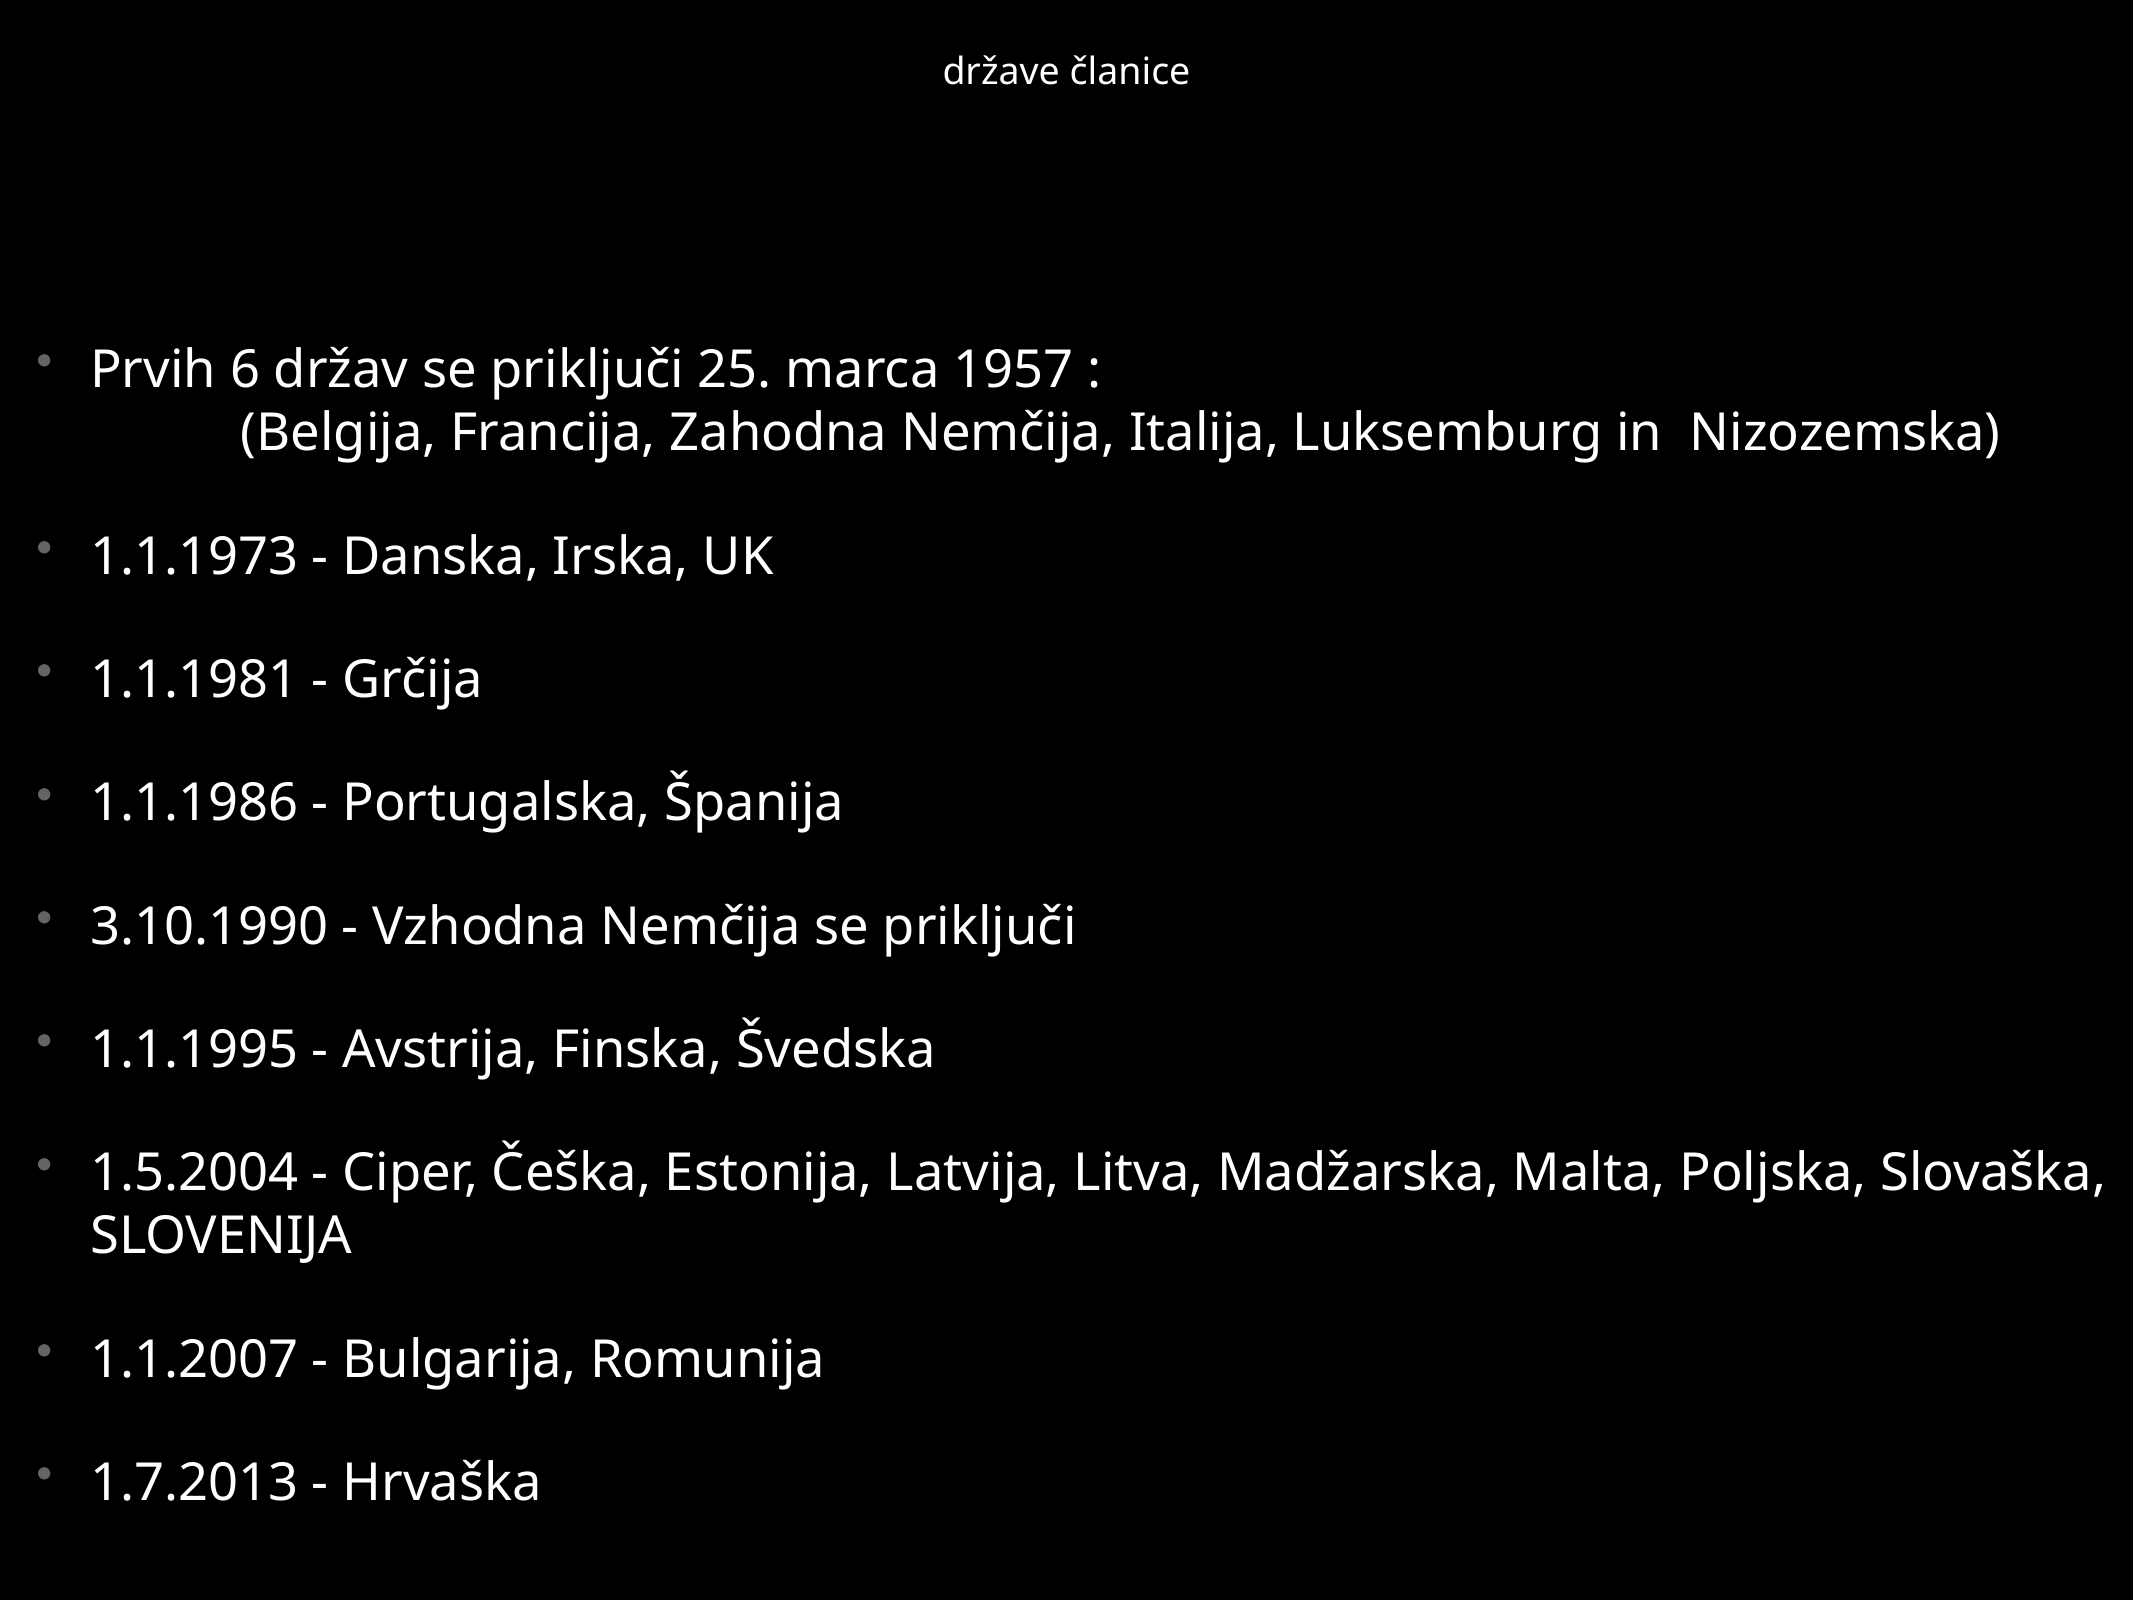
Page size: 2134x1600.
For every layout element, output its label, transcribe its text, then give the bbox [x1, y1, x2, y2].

list Prvih 6 držav se priključi 25. marca 1957 : (Belgija, Francija, Zahodna Nemčija, Italija, Luksemburg in Nizozemska) 1.1.1973 - Danska, Irska, UK 1.1.1981 - Grčija 1.1.1986 - Portugalska, Španija 3.10.1990 - Vzhodna Nemčija se priključi 1.1.1995 - Avstrija, Finska, Švedska 1.5.2004 - Ciper, Češka, Estonija, Latvija, Litva, Madžarska, Malta, Poljska, Slovaška, SLOVENIJA 1.1.2007 - Bulgarija, Romunija 1.7.2013 - Hrvaška [36, 266, 2116, 1580]
title države članice [108, 47, 2025, 266]
